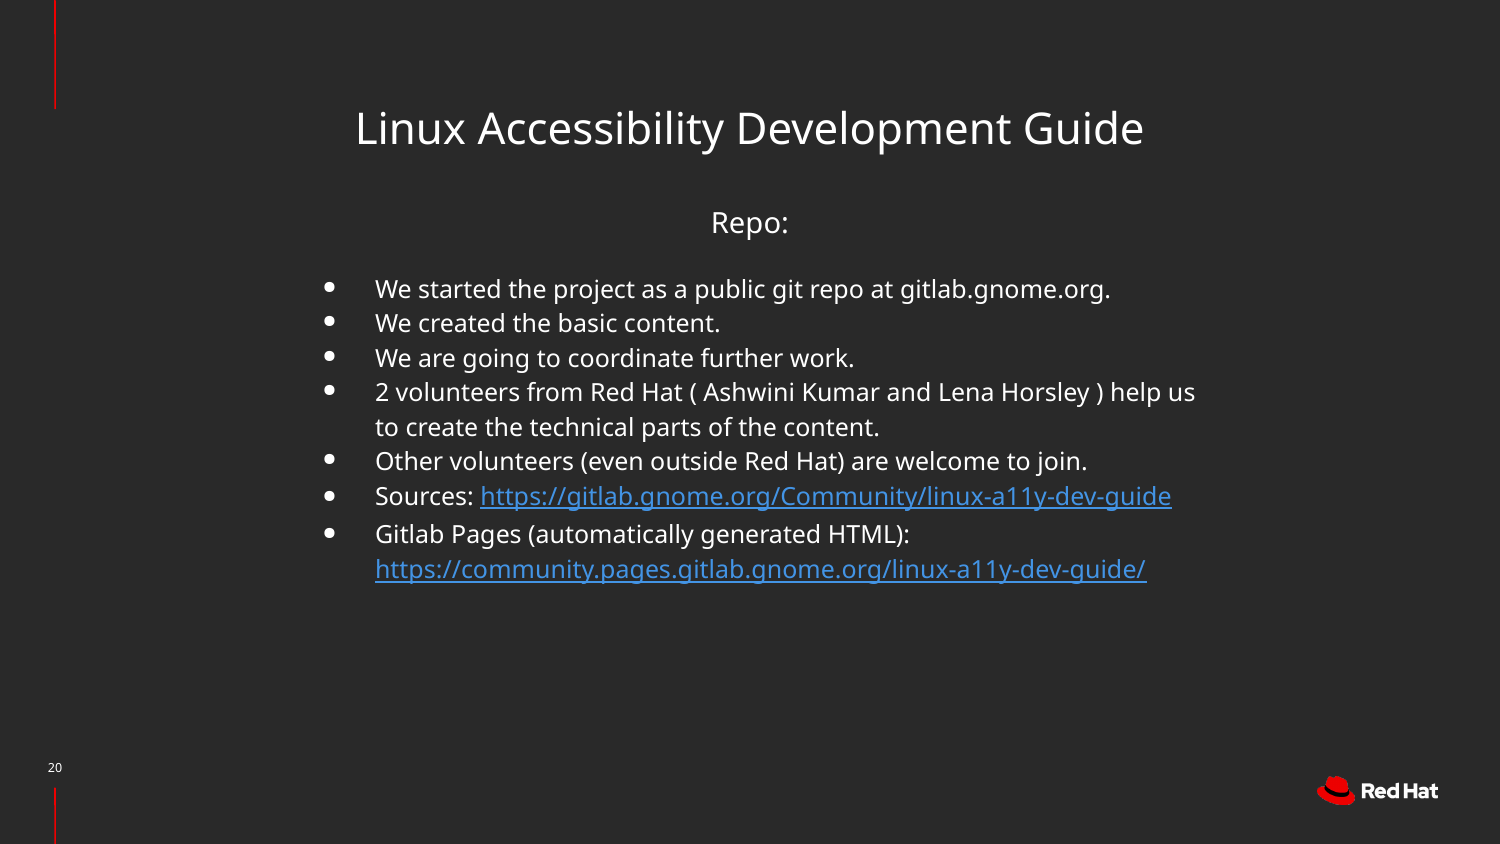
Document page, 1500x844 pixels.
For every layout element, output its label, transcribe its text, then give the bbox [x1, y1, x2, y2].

title Linux Accessibility Development Guide [108, 85, 1392, 154]
list We started the project as a public git repo at gitlab.gnome.org. We created the basic content. We are going to coordinate further work. 2 volunteers from Red Hat ( Ashwini Kumar and Lena Horsley ) help us to create the technical parts of the content. Other volunteers (even outside Red Hat) are welcome to join. Sources: https://gitlab.gnome.org/Community/linux-a11y-dev-guide Gitlab Pages (automatically generated HTML): https://community.pages.gitlab.gnome.org/linux-a11y-dev-guide/ [300, 268, 1200, 744]
subtitle Repo: [108, 190, 1392, 227]
slide_number <číslo> [10, 759, 101, 777]
picture [1317, 776, 1438, 805]
